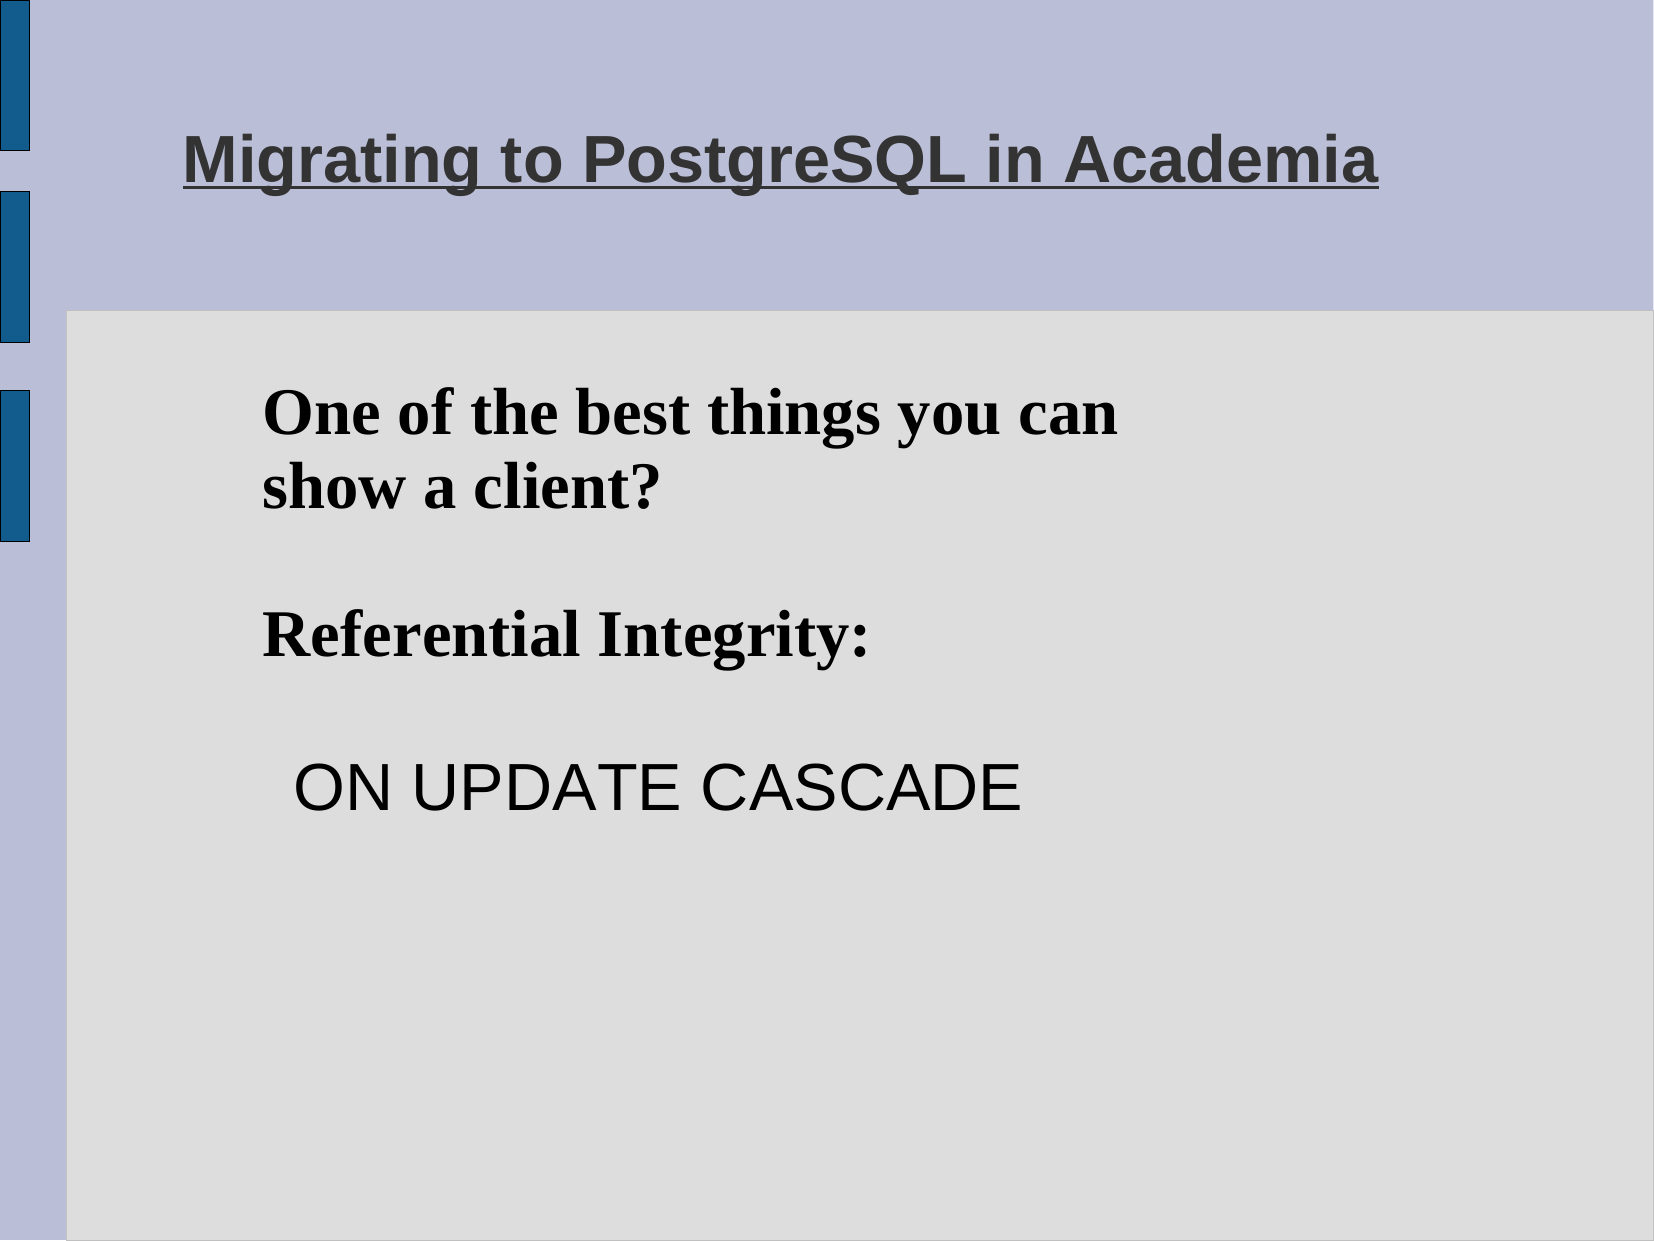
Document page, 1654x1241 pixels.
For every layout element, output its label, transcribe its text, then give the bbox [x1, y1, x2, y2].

list ON UPDATE CASCADE [275, 750, 1654, 901]
title Migrating to PostgreSQL in Academia [75, 55, 1488, 263]
text_box One of the best things you can show a client? Referential Integrity: [262, 375, 1126, 672]
